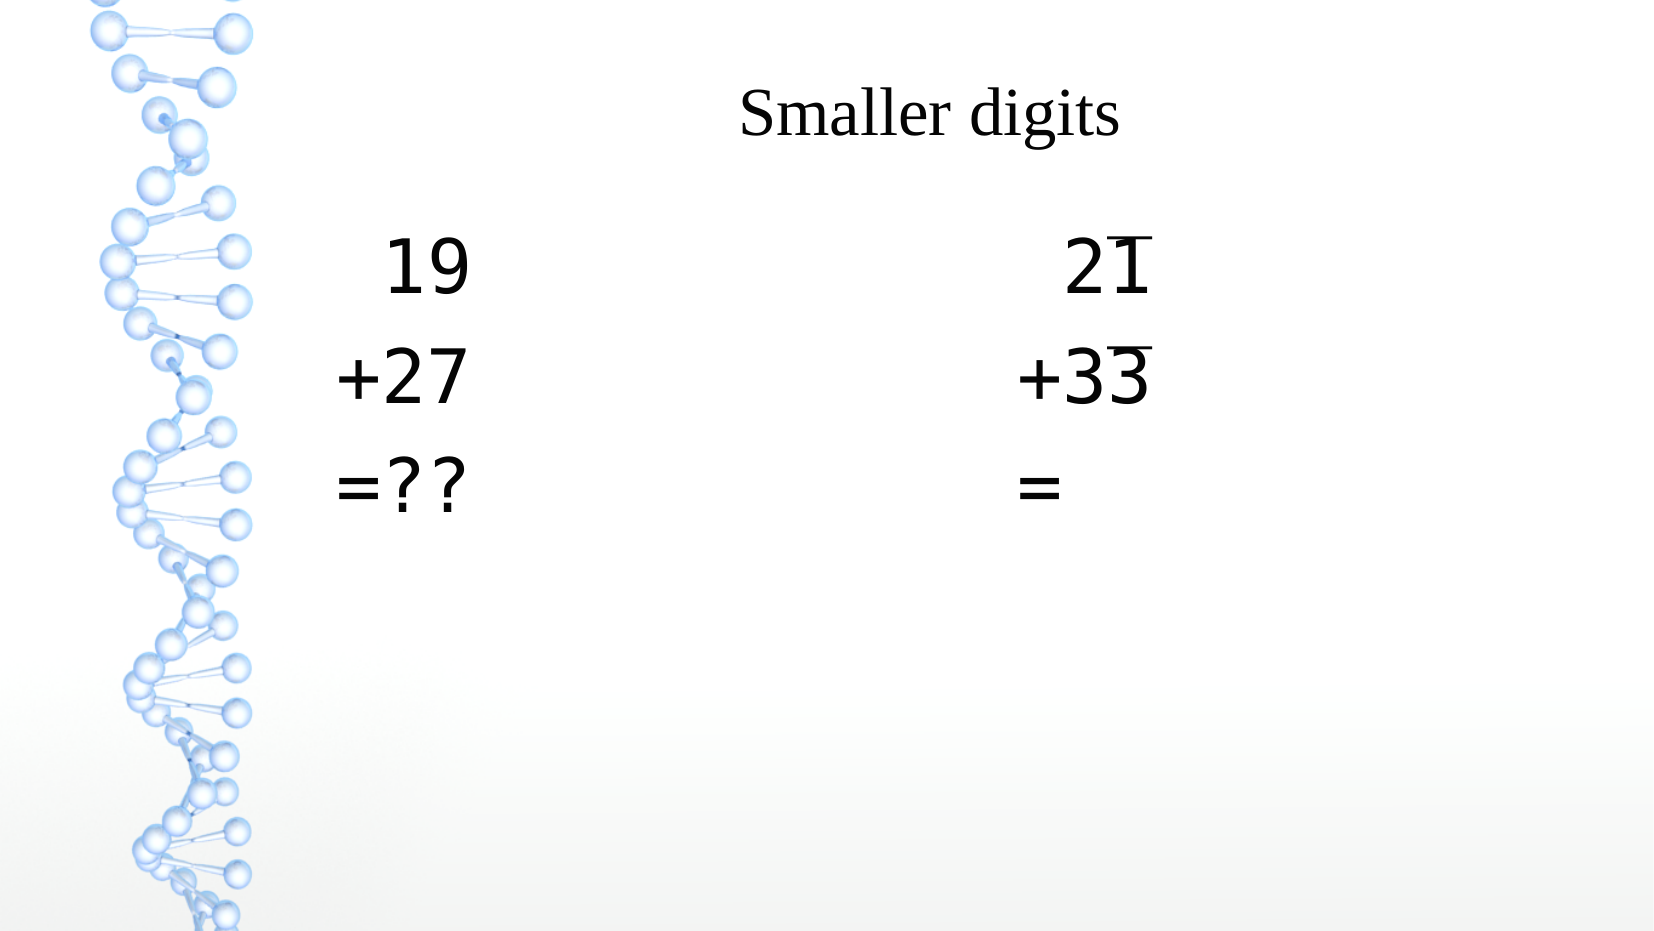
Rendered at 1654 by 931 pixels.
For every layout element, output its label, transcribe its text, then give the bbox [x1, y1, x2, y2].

list 2̅1 +3̅3 = [946, 224, 1595, 764]
title Smaller digits [265, 35, 1595, 189]
list 19 +27 =?? [265, 224, 915, 764]
picture [0, 0, 1654, 931]
